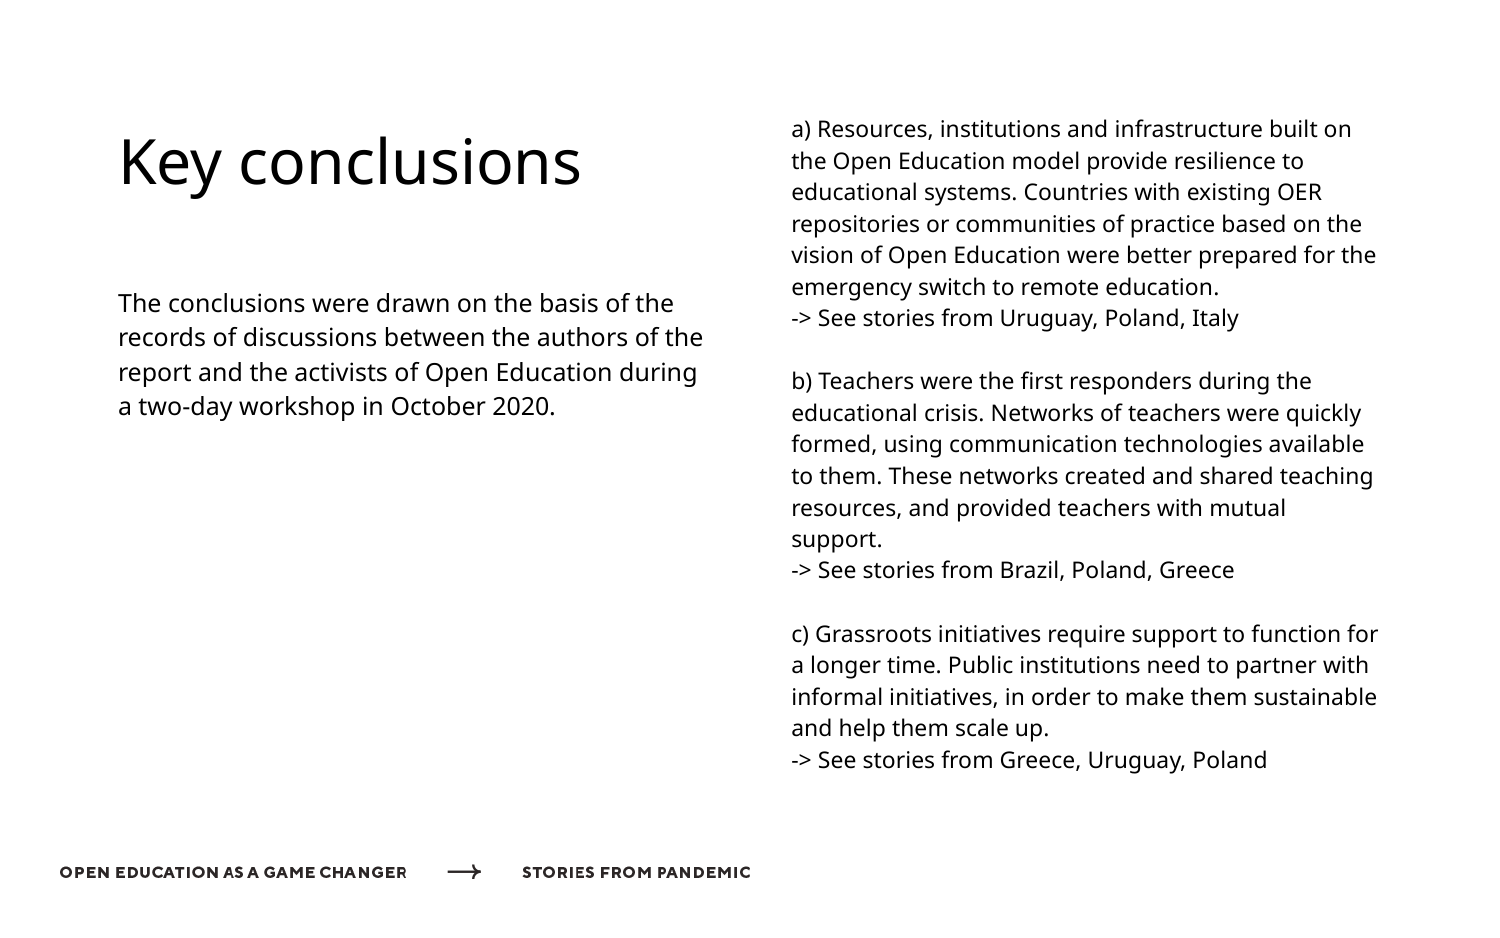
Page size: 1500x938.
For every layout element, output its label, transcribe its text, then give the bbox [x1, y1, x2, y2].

list a) Resources, institutions and infrastructure built on the Open Education model provide resilience to educational systems. Countries with existing OER repositories or communities of practice based on the vision of Open Education were better prepared for the emergency switch to remote education. -> See stories from Uruguay, Poland, Italy b) Teachers were the first responders during the educational crisis. Networks of teachers were quickly formed, using communication technologies available to them. These networks created and shared teaching resources, and provided teachers with mutual support. -> See stories from Brazil, Poland, Greece c) Grassroots initiatives require support to function for a longer time. Public institutions need to partner with informal initiatives, in order to make them sustainable and help them scale up. -> See stories from Greece, Uruguay, Poland [791, 110, 1382, 770]
picture [59, 799, 750, 879]
list Key conclusions The conclusions were drawn on the basis of the records of discussions between the authors of the report and the activists of Open Education during a two-day workshop in October 2020. [118, 110, 709, 770]
